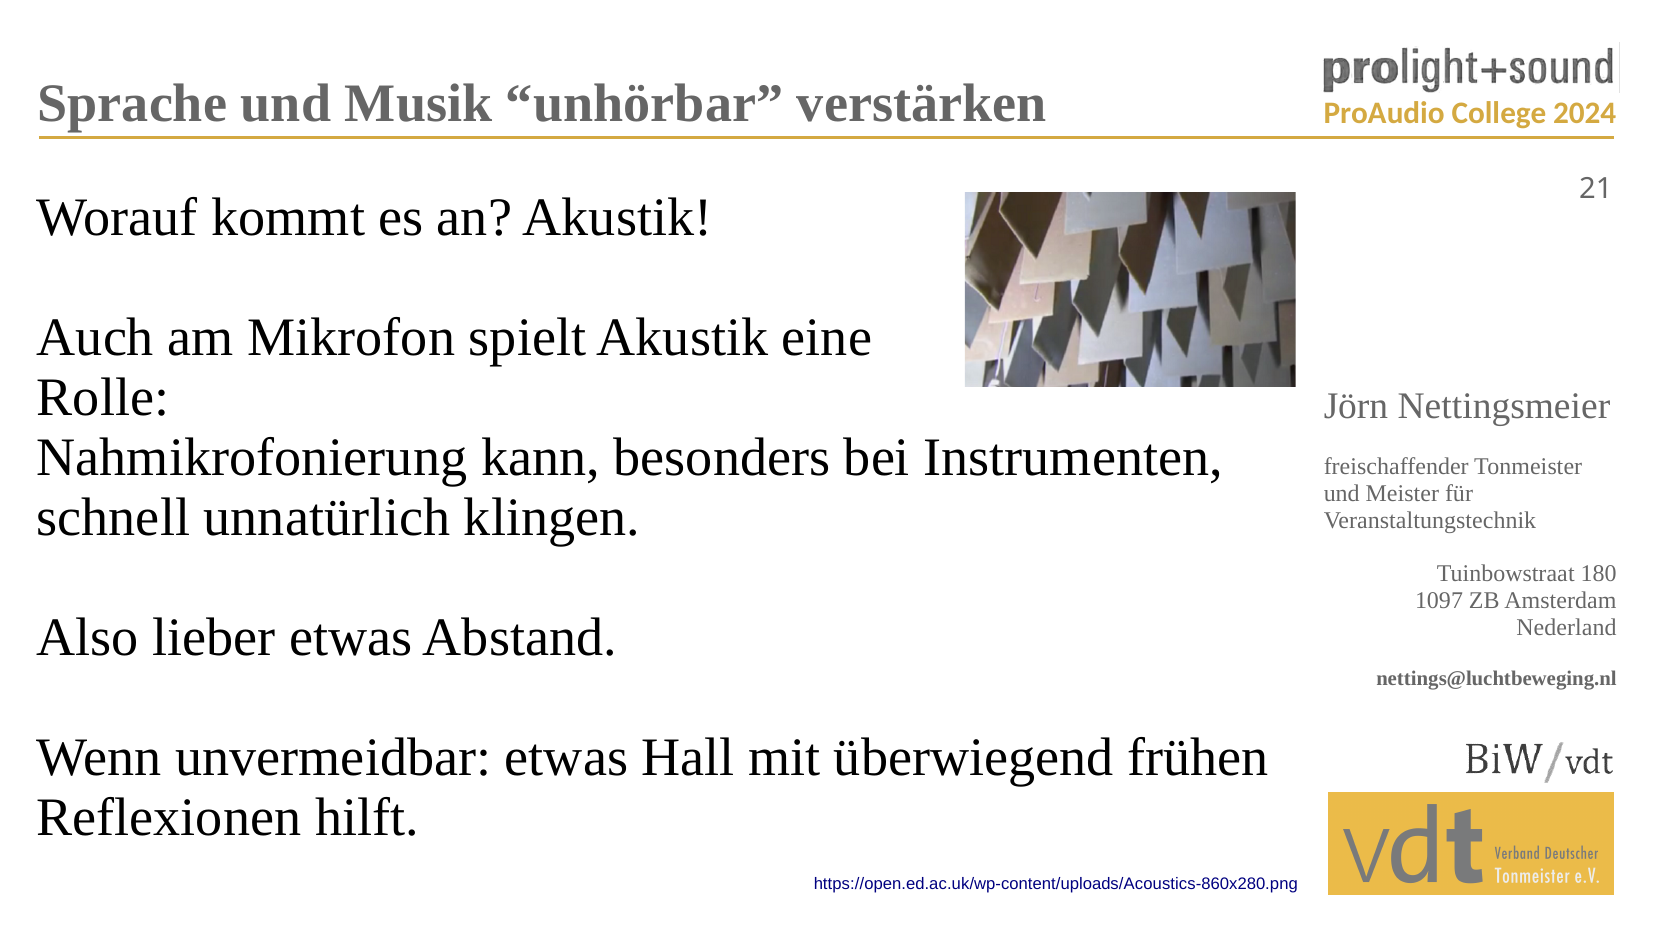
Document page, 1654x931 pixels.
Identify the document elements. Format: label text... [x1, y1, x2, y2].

text_box https://open.ed.ac.uk/wp-content/uploads/Acoustics-860x280.png [495, 866, 1314, 908]
picture [964, 192, 1296, 387]
picture [1318, 42, 1620, 93]
title Sprache und Musik “unhörbar” verstärken [37, 43, 1275, 164]
list Worauf kommt es an? Akustik! Auch am Mikrofon spielt Akustik eine Rolle: Nahmikrofonierung kann, besonders bei Instrumenten, schnell unnatürlich klingen. Also lieber etwas Abstand. Wenn unvermeidbar: etwas Hall mit überwiegend frühen Reflexionen hilft. [36, 187, 1312, 913]
